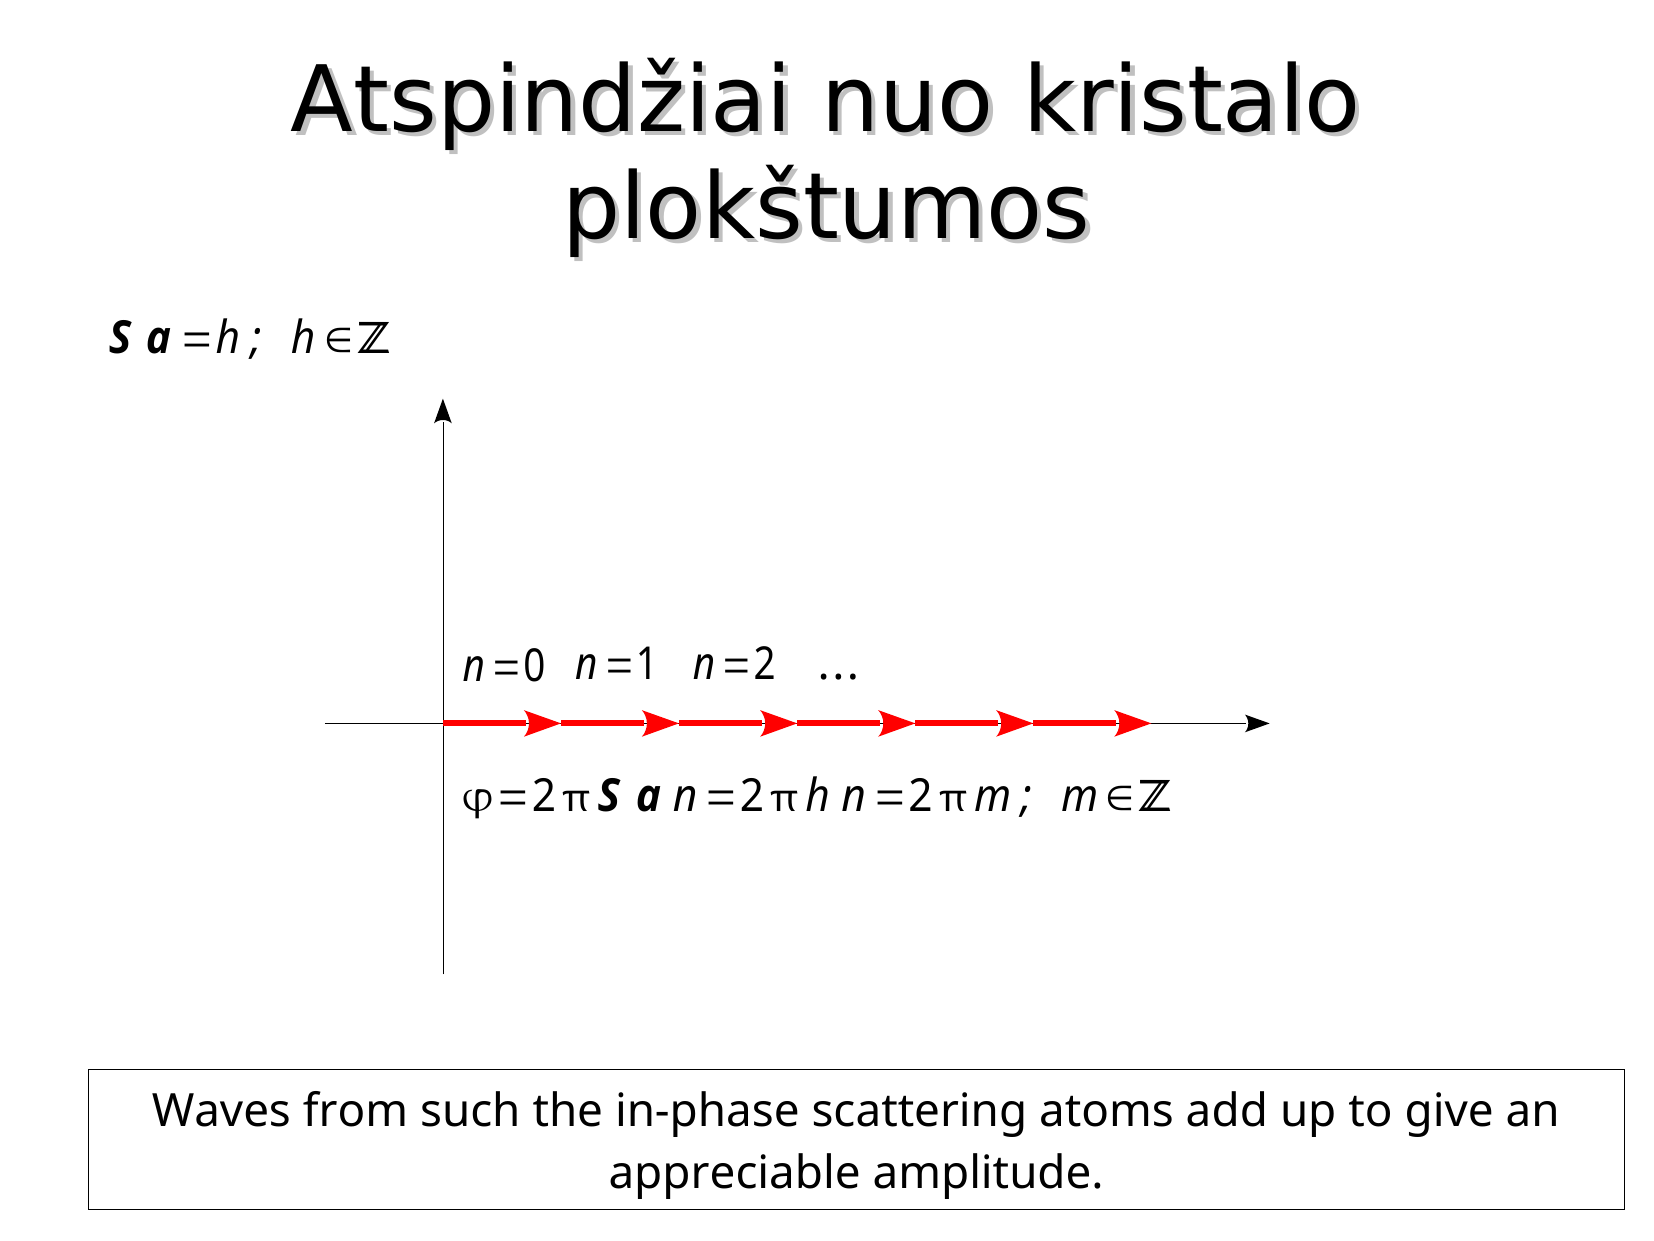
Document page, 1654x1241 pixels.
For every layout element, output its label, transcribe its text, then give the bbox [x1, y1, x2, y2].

chart [457, 766, 1179, 827]
chart [103, 308, 398, 370]
chart [457, 637, 553, 694]
title Atspindžiai nuo kristalo plokštumos [82, 45, 1571, 261]
chart [812, 634, 868, 692]
text_box Waves from such the in-phase scattering atoms add up to give an appreciable amplitude. [88, 1069, 1625, 1196]
chart [570, 634, 665, 692]
chart [688, 634, 783, 692]
